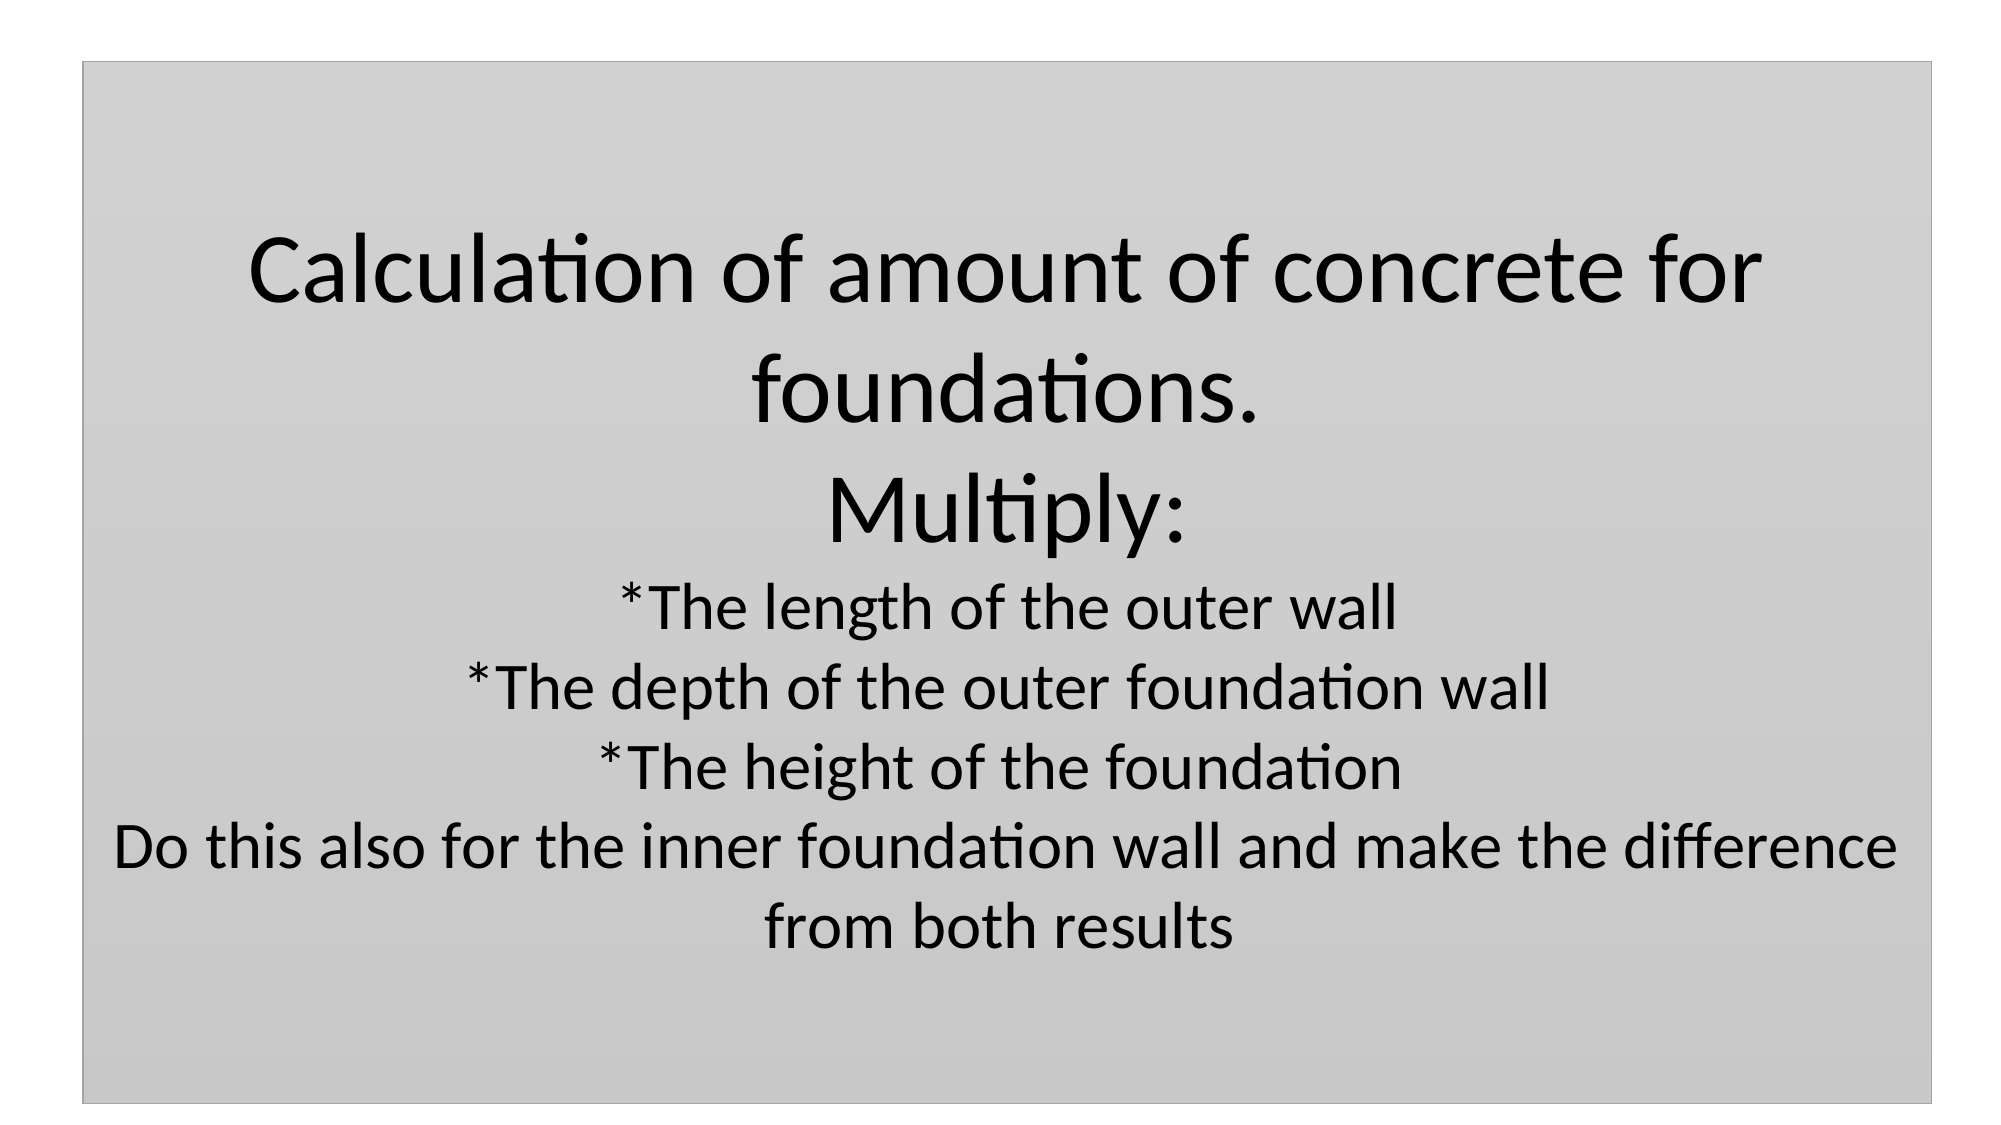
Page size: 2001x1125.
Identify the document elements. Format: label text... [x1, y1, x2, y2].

text_box Calculation of amount of concrete for foundations. Multiply: *The length of the outer wall *The depth of the outer foundation wall *The height of the foundation Do this also for the inner foundation wall and make the difference from both results [83, 61, 1931, 1104]
